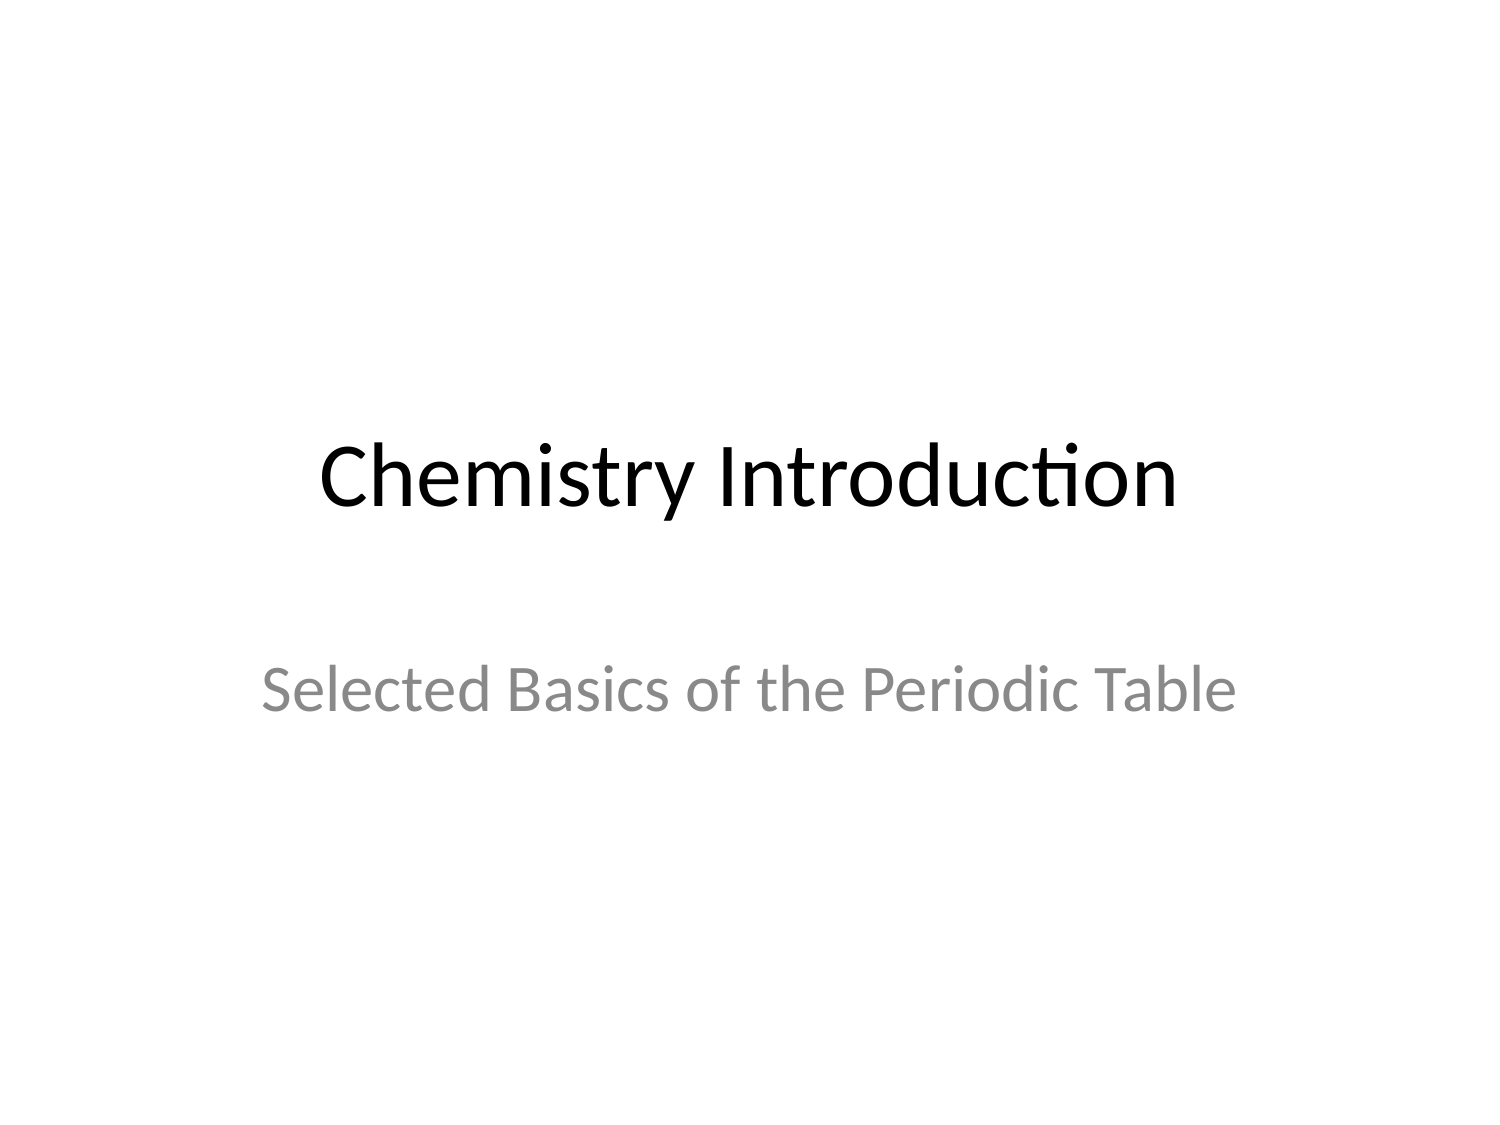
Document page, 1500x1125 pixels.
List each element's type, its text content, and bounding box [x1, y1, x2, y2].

title Chemistry Introduction [112, 349, 1388, 591]
subtitle Selected Basics of the Periodic Table [225, 637, 1275, 925]
